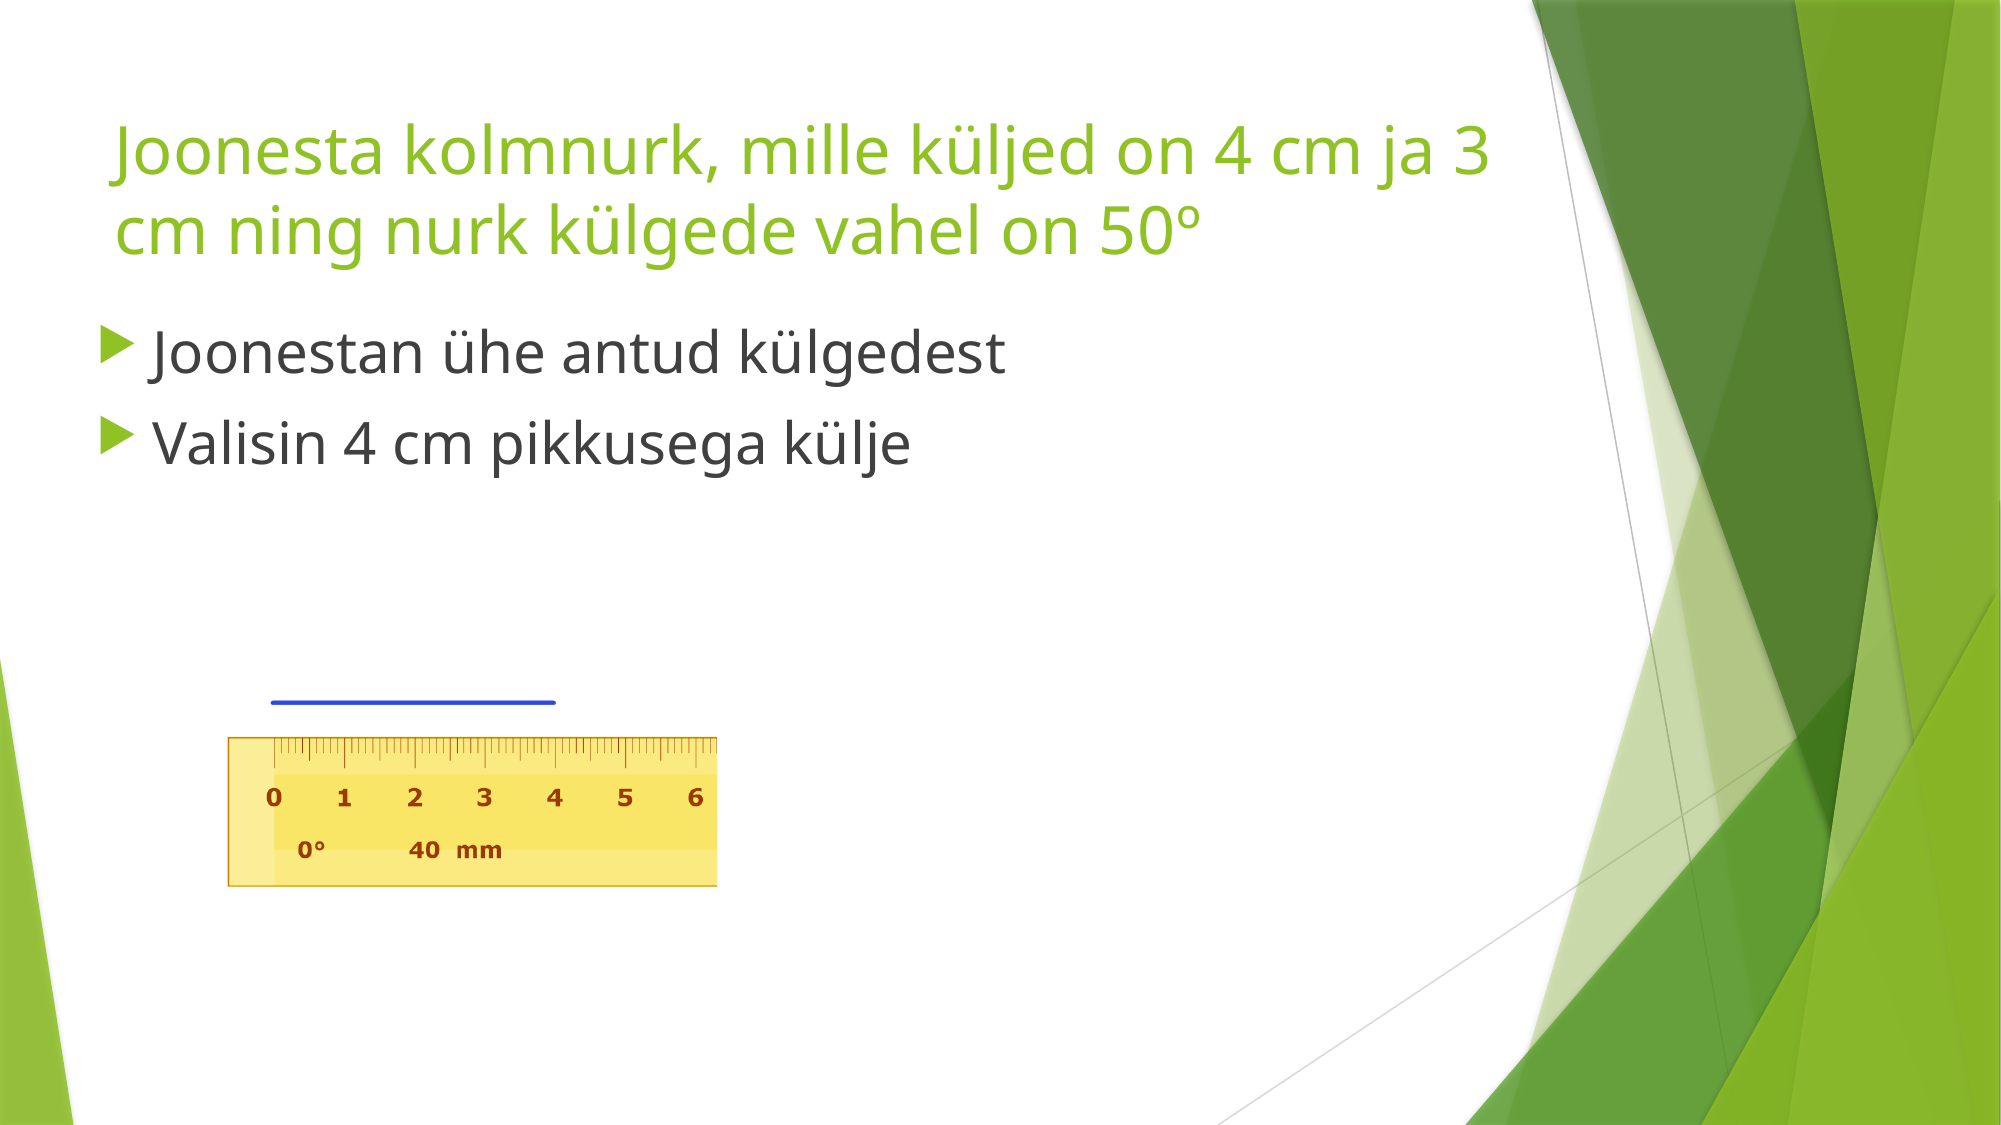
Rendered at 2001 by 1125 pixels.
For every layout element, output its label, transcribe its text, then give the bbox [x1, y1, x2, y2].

picture [206, 560, 717, 924]
list Joonestan ühe antud külgedest Valisin 4 cm pikkusega külje [81, 308, 1152, 768]
title Joonesta kolmnurk, mille küljed on 4 cm ja 3 cm ning nurk külgede vahel on 50º [99, 99, 1613, 237]
